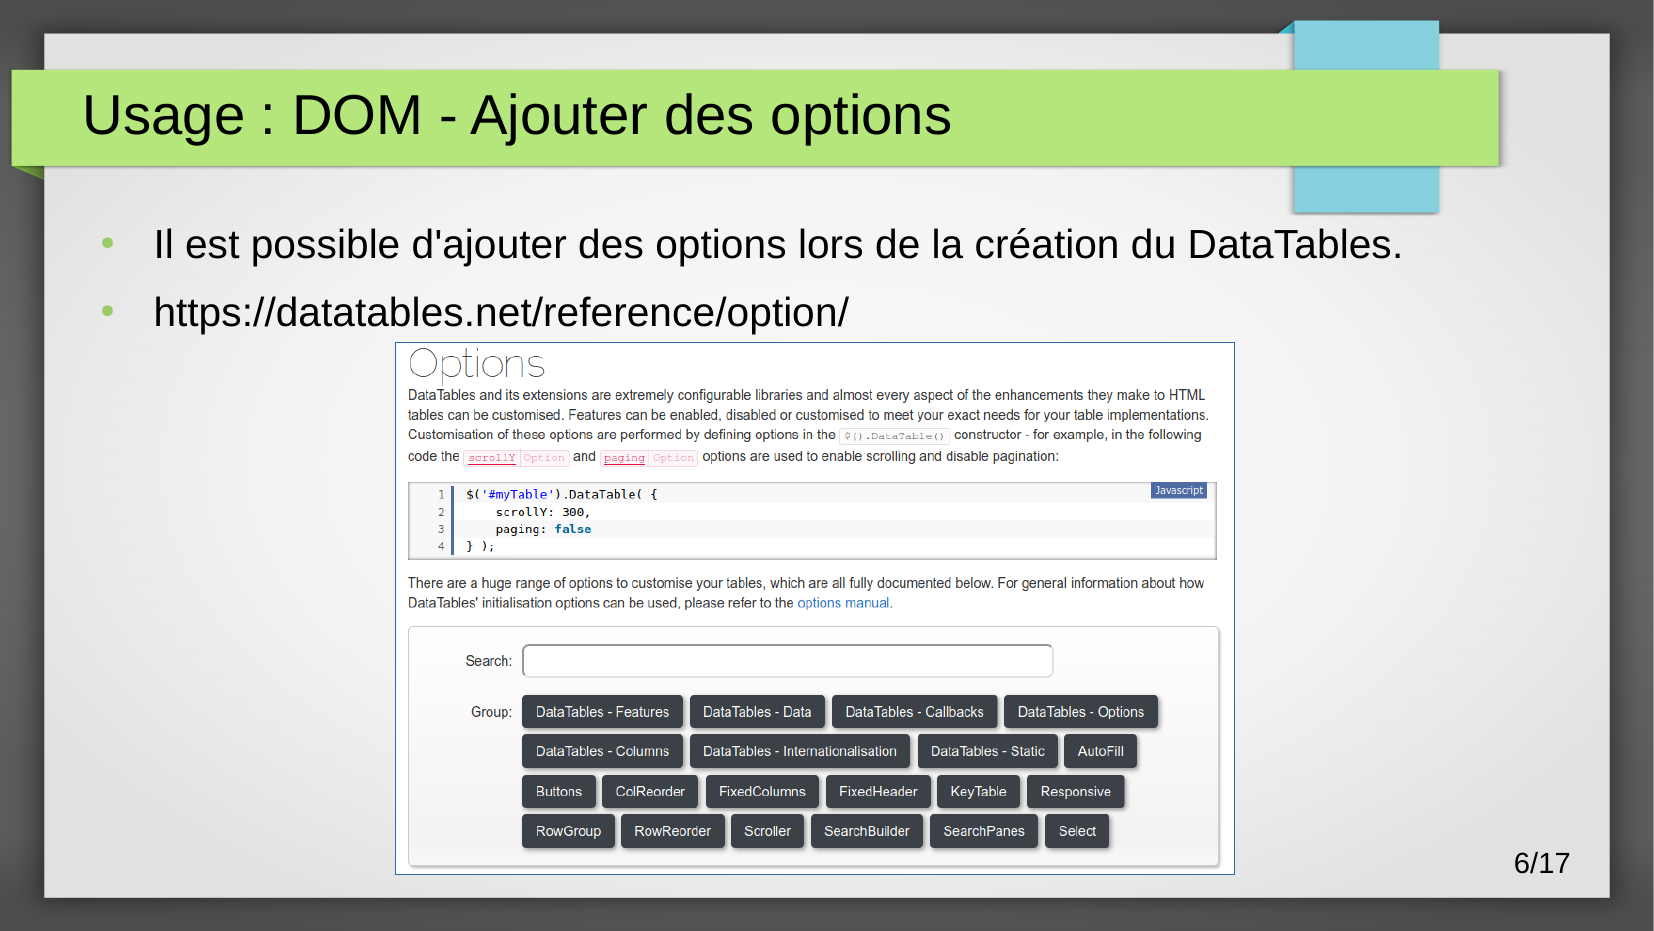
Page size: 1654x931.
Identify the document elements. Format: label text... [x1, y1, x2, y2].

picture [0, 0, 1654, 931]
title Usage : DOM - Ajouter des options [82, 70, 1264, 160]
list Il est possible d'ajouter des options lors de la création du DataTables. https://datatables.net/reference/option/ [82, 221, 1571, 761]
